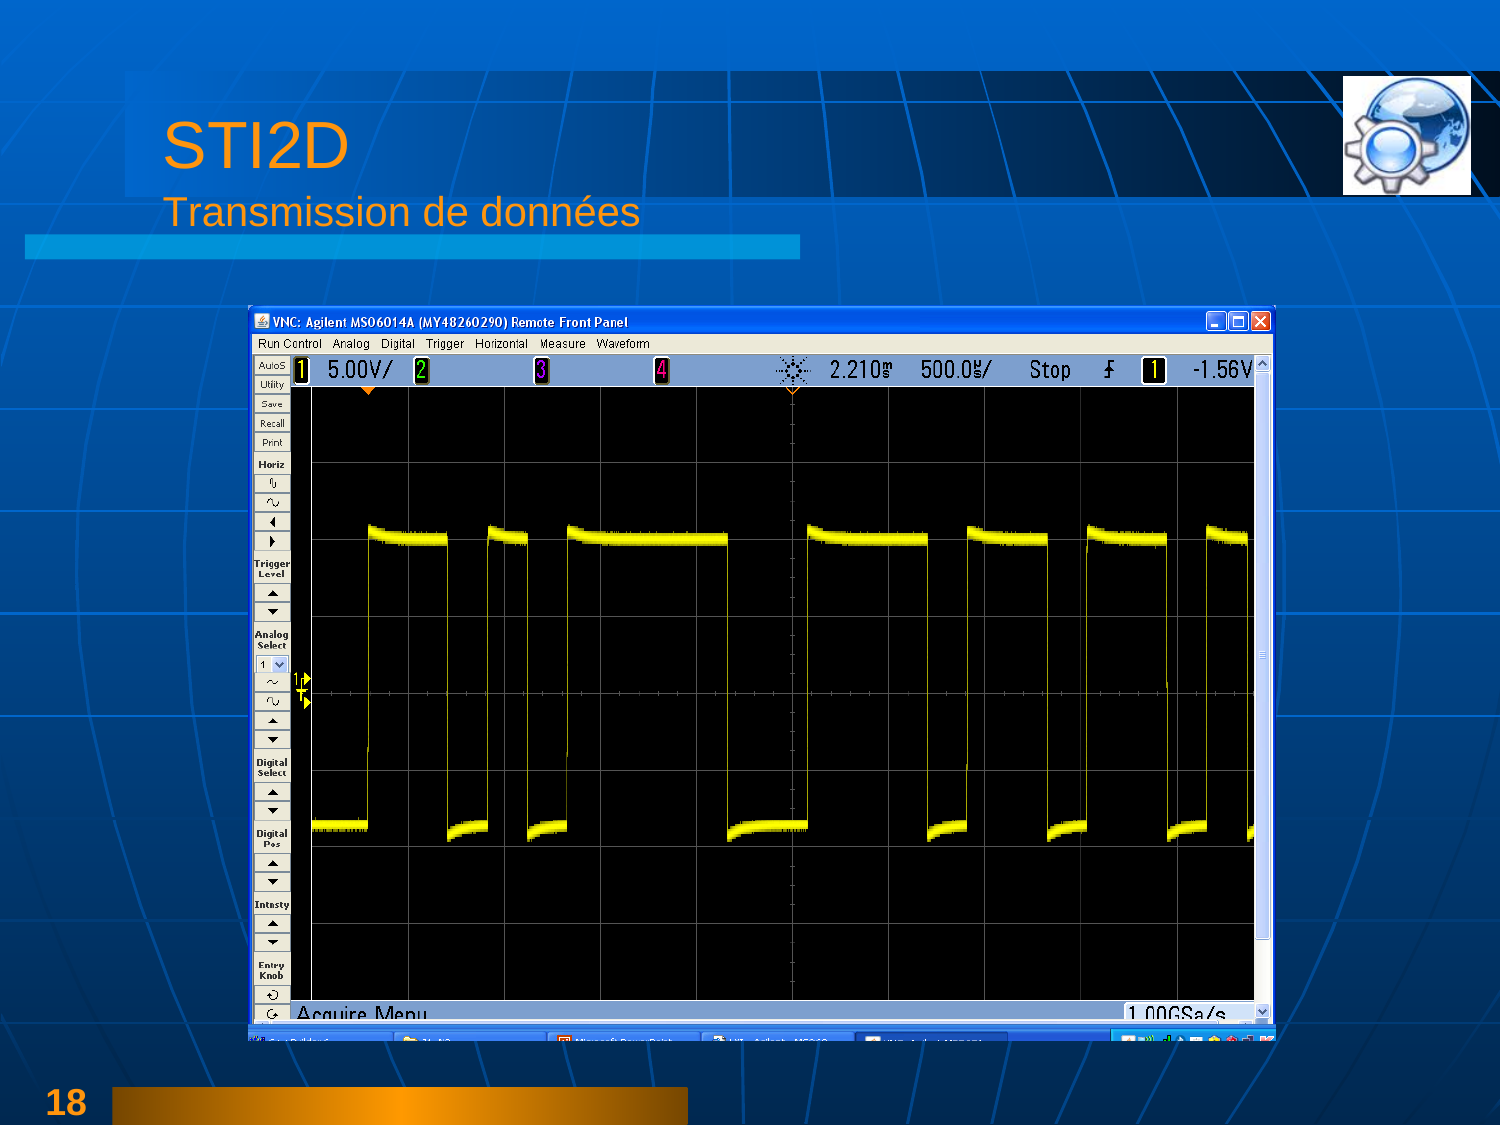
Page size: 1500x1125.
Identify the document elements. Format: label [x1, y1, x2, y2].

picture [248, 305, 1276, 1041]
picture [1343, 76, 1471, 195]
